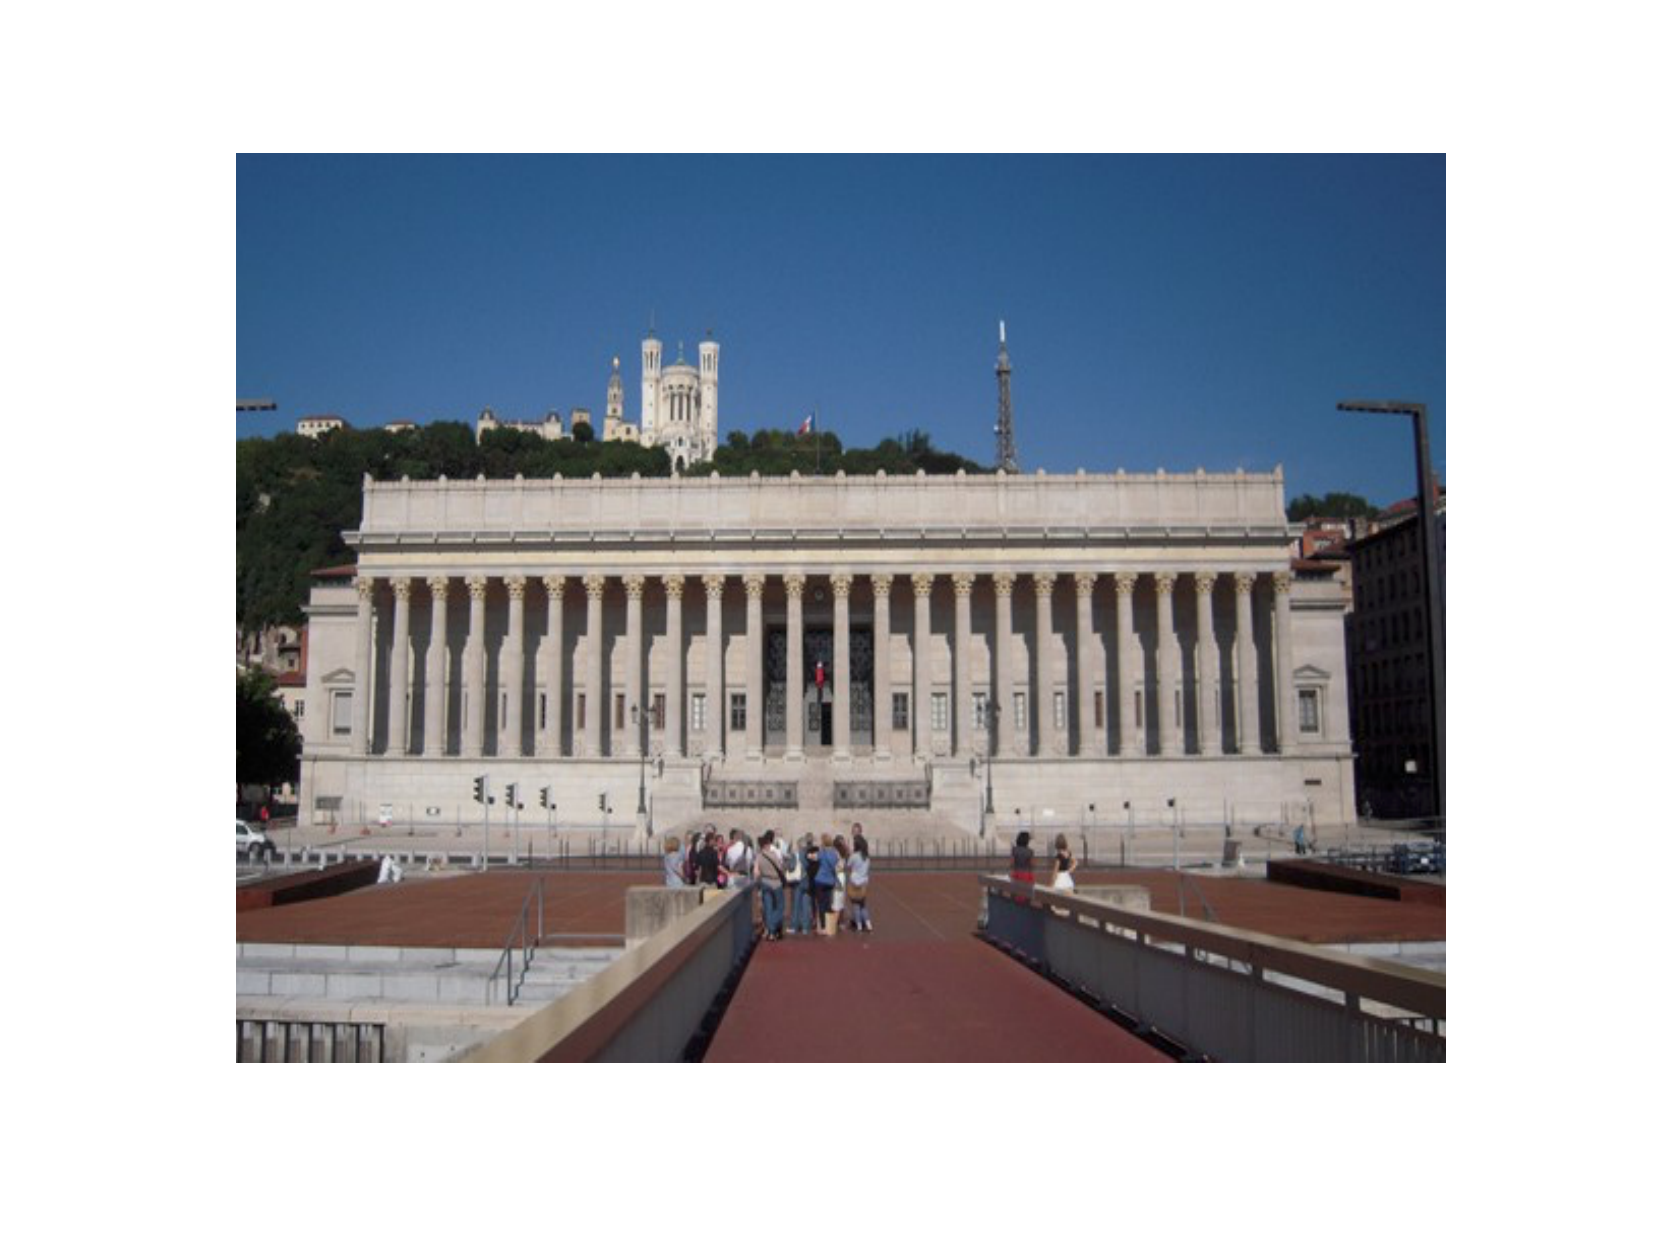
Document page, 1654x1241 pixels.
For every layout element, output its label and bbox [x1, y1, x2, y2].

picture [236, 153, 1446, 1063]
